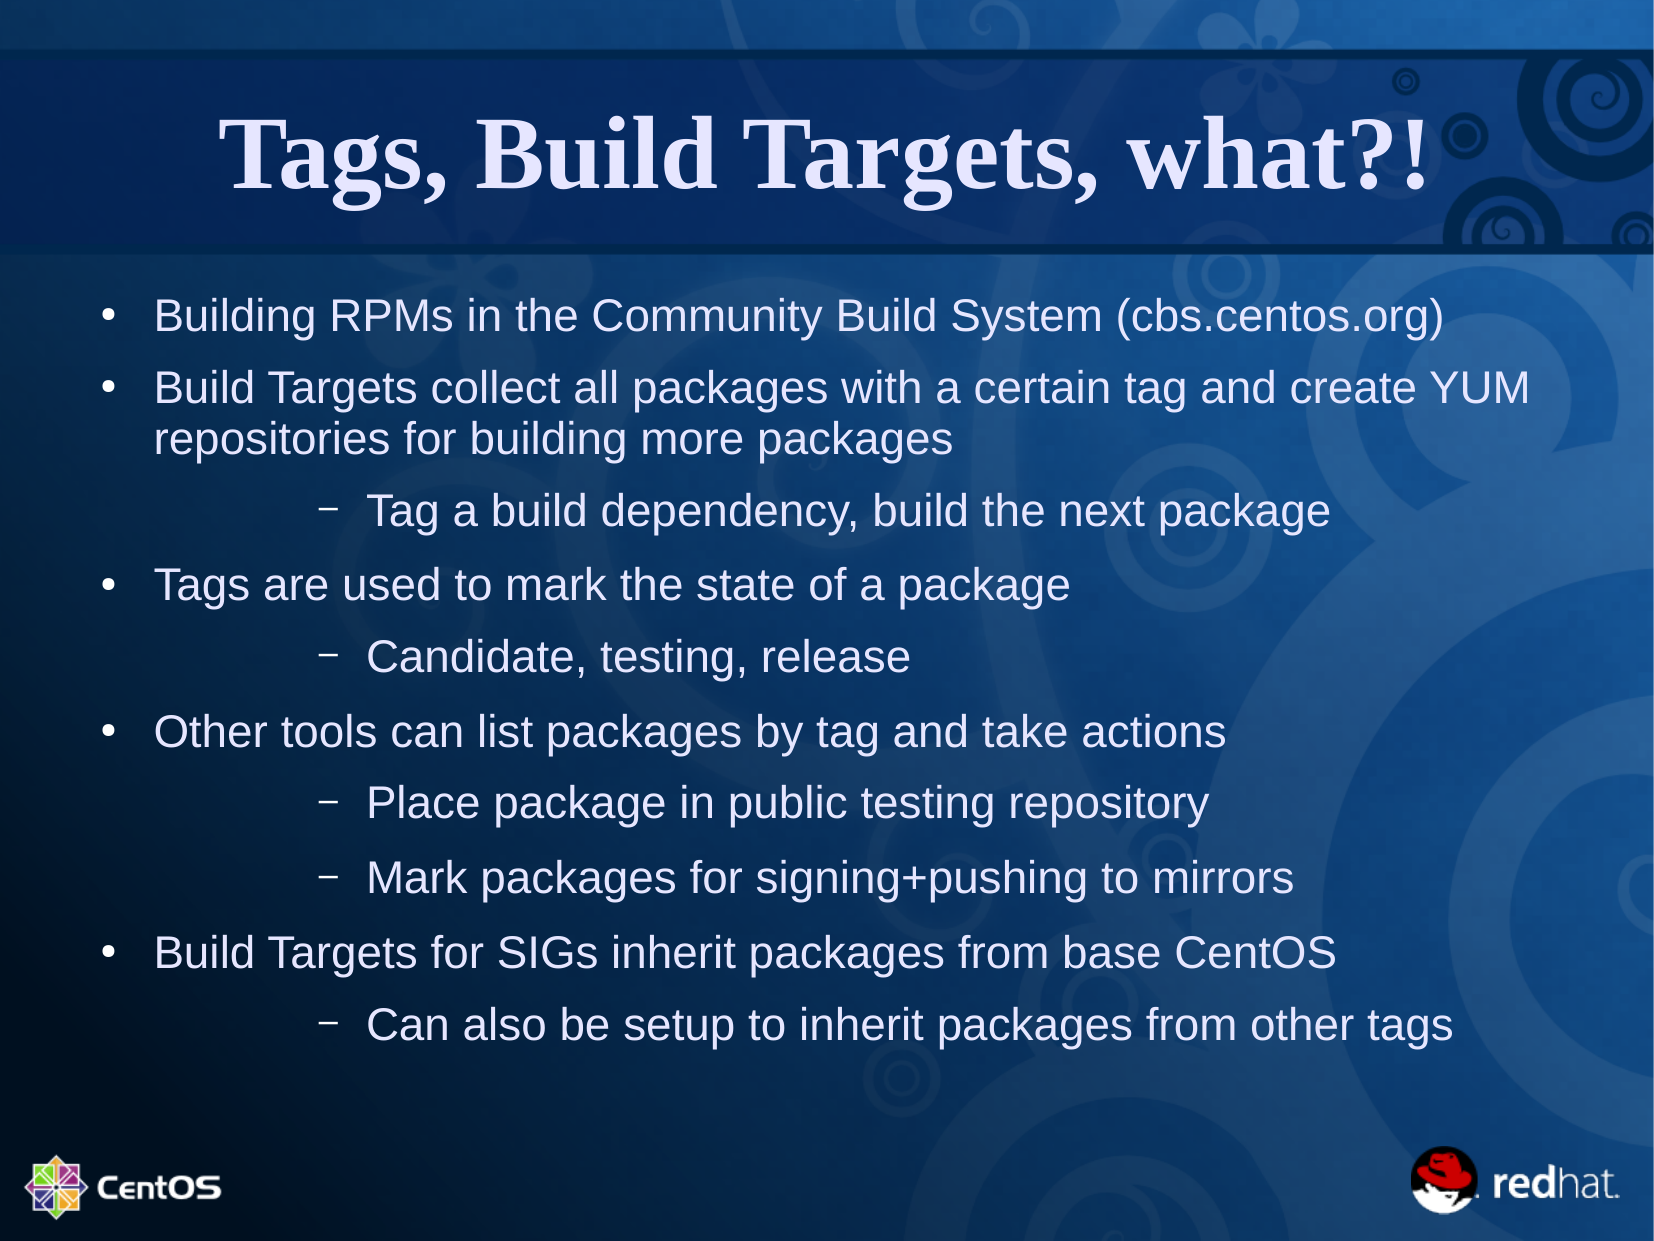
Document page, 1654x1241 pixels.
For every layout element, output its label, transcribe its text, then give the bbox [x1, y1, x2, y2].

title Tags, Build Targets, what?! [82, 49, 1571, 257]
list Building RPMs in the Community Build System (cbs.centos.org) Build Targets collect all packages with a certain tag and create YUM repositories for building more packages Tag a build dependency, build the next package Tags are used to mark the state of a package Candidate, testing, release Other tools can list packages by tag and take actions Place package in public testing repository Mark packages for signing+pushing to mirrors Build Targets for SIGs inherit packages from base CentOS Can also be setup to inherit packages from other tags [82, 290, 1571, 1050]
picture [0, 0, 1654, 1241]
